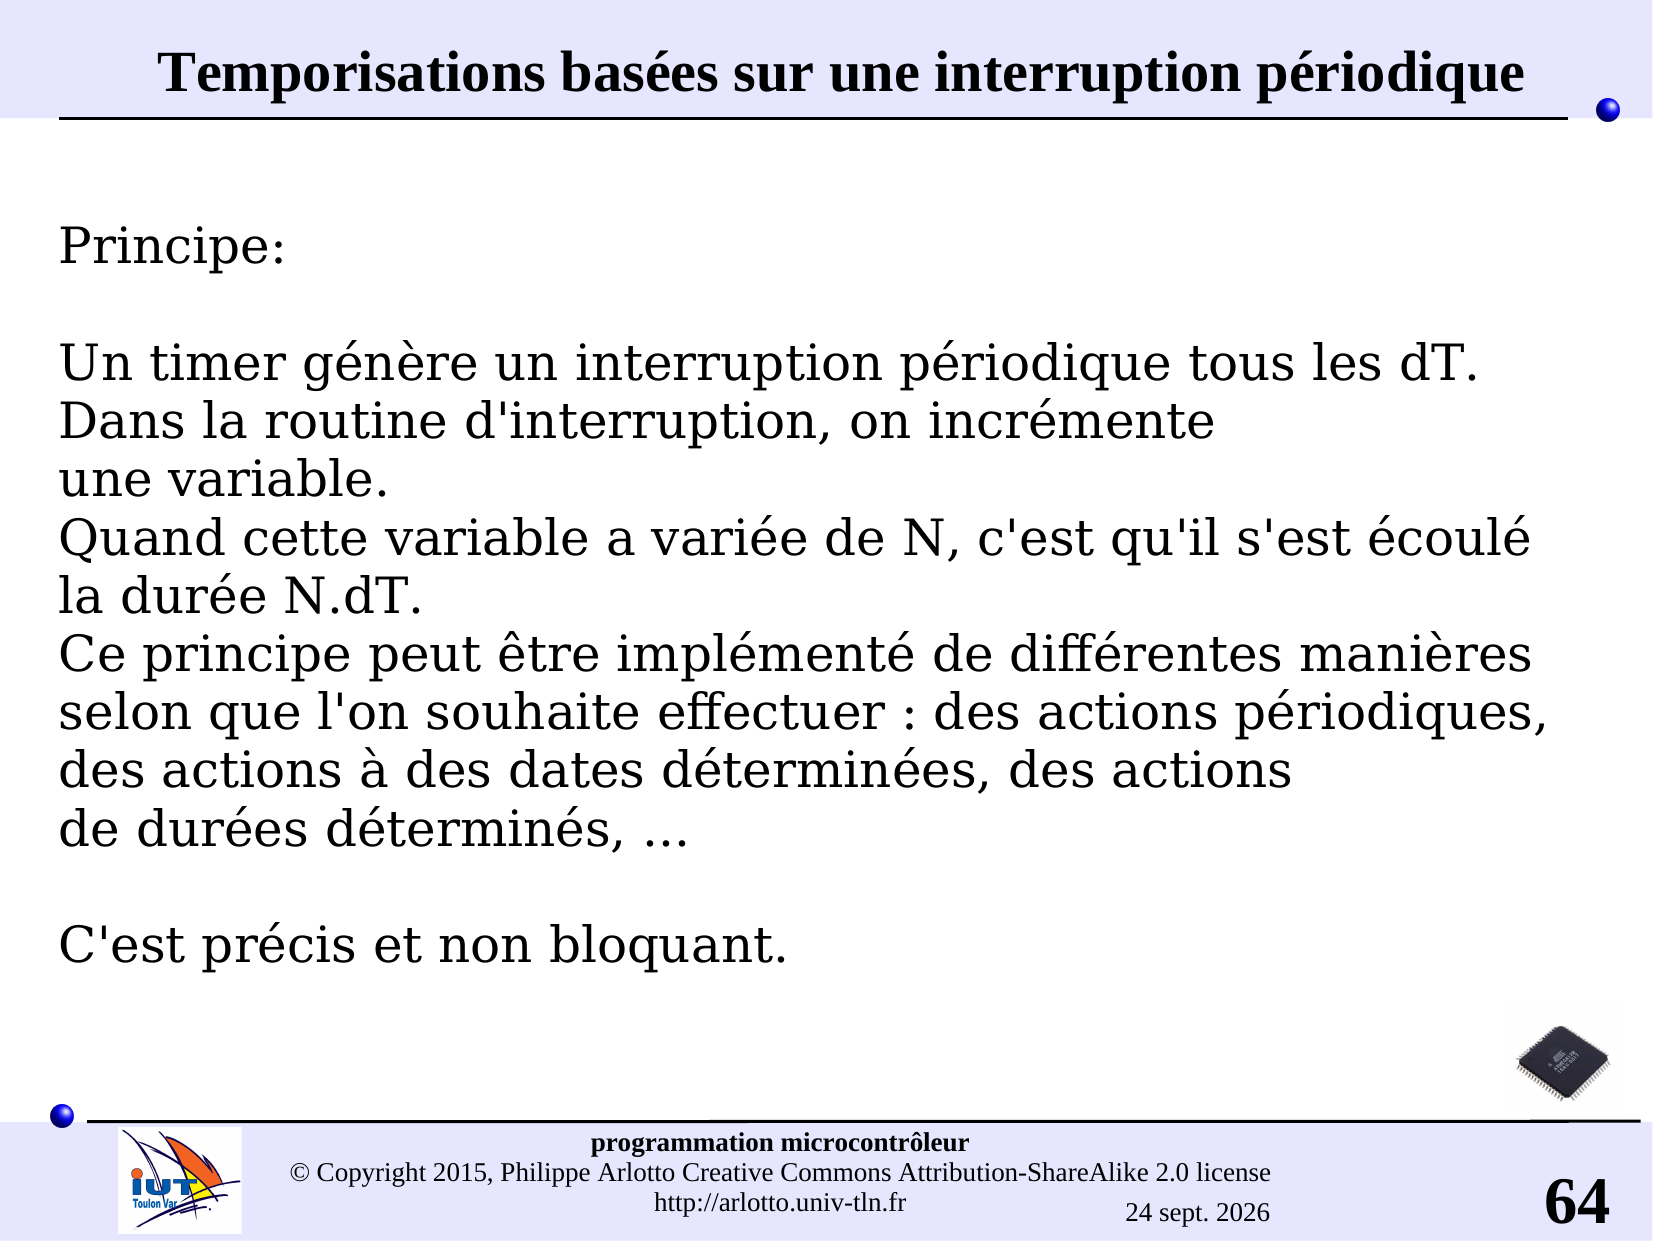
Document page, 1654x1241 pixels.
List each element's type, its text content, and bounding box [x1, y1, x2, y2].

text_box Principe: Un timer génère un interruption périodique tous les dT. Dans la routine d'interruption, on incrémente une variable. Quand cette variable a variée de N, c'est qu'il s'est écoulé la durée N.dT. Ce principe peut être implémenté de différentes manières selon que l'on souhaite effectuer : des actions périodiques, des actions à des dates déterminées, des actions de durées déterminés, ... C'est précis et non bloquant. [59, 215, 1553, 977]
picture [1505, 1003, 1625, 1119]
title Temporisations basées sur une interruption périodique [88, 25, 1578, 117]
